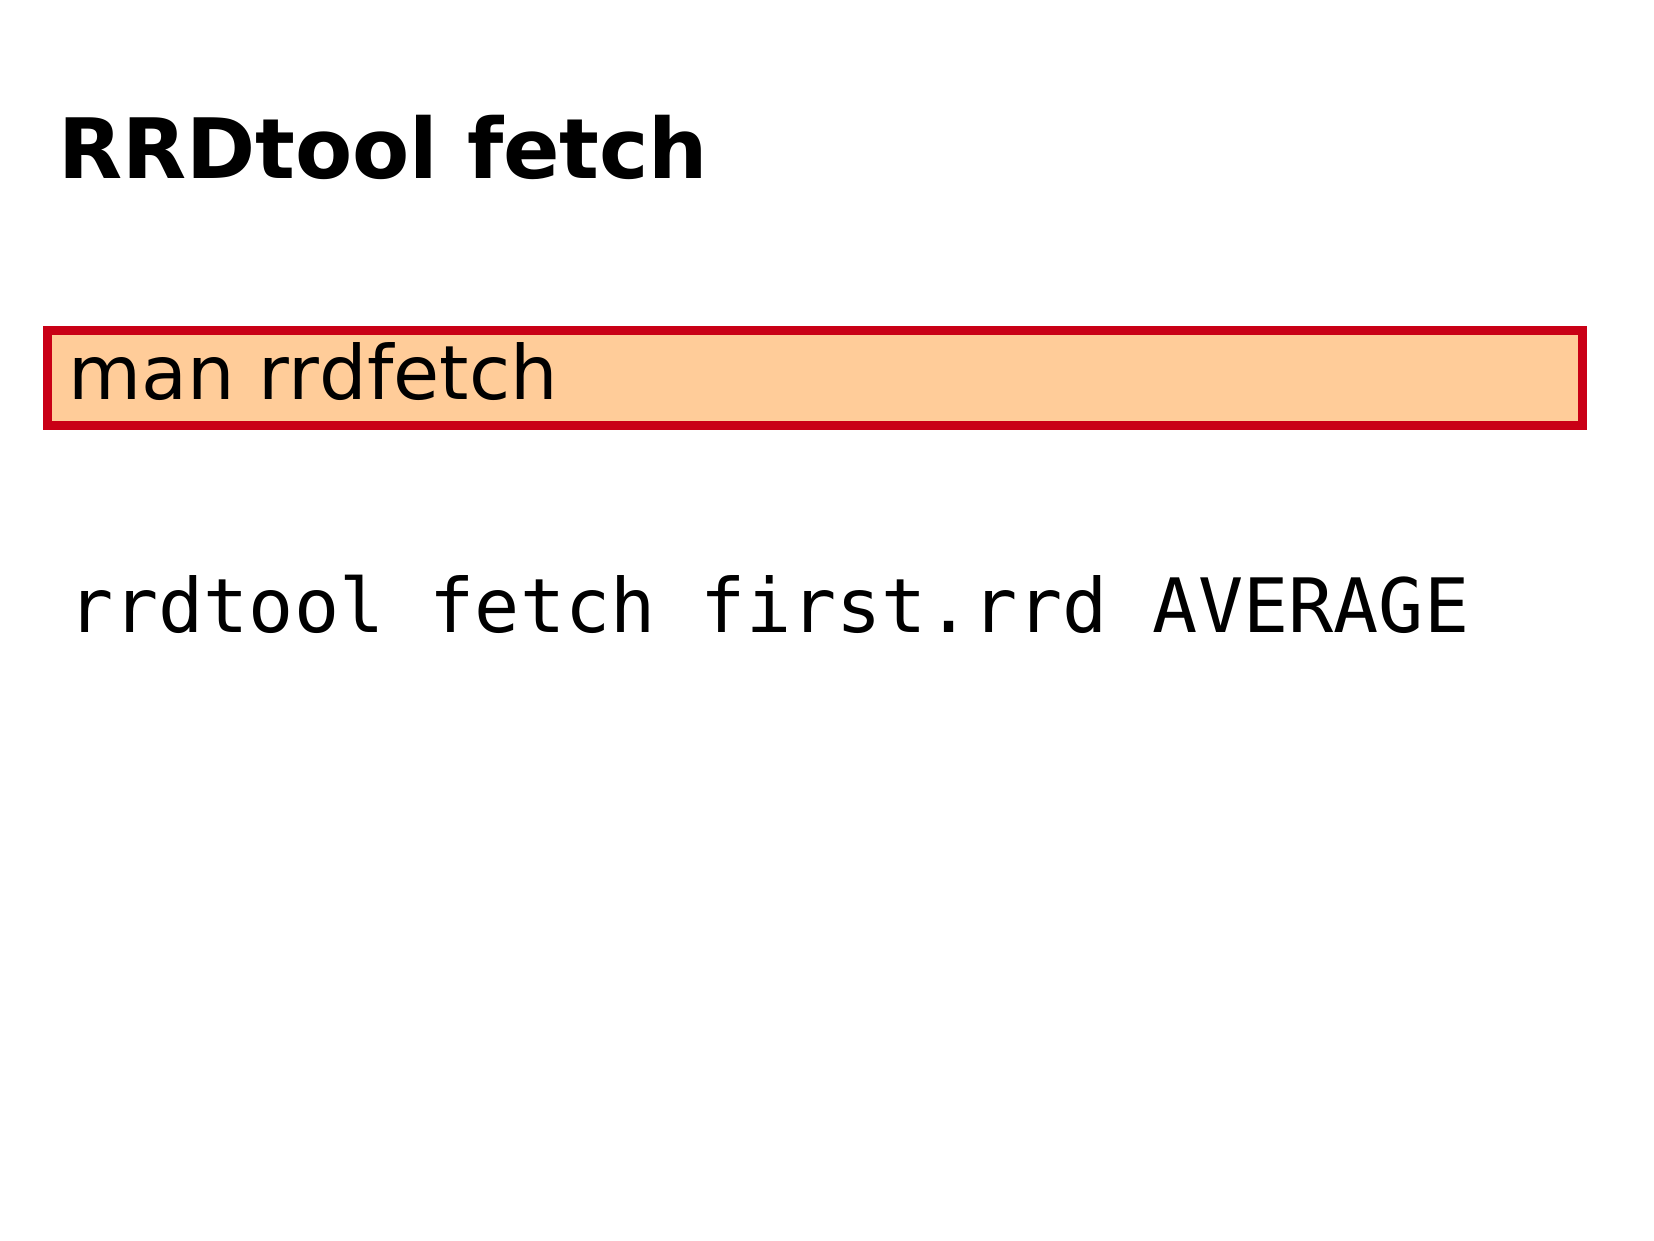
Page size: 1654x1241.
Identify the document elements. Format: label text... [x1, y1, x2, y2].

list man rrdfetch rrdtool fetch first.rrd AVERAGE [50, 329, 1571, 1099]
title RRDtool fetch [59, 75, 1607, 225]
text_box [1571, 330, 1583, 426]
